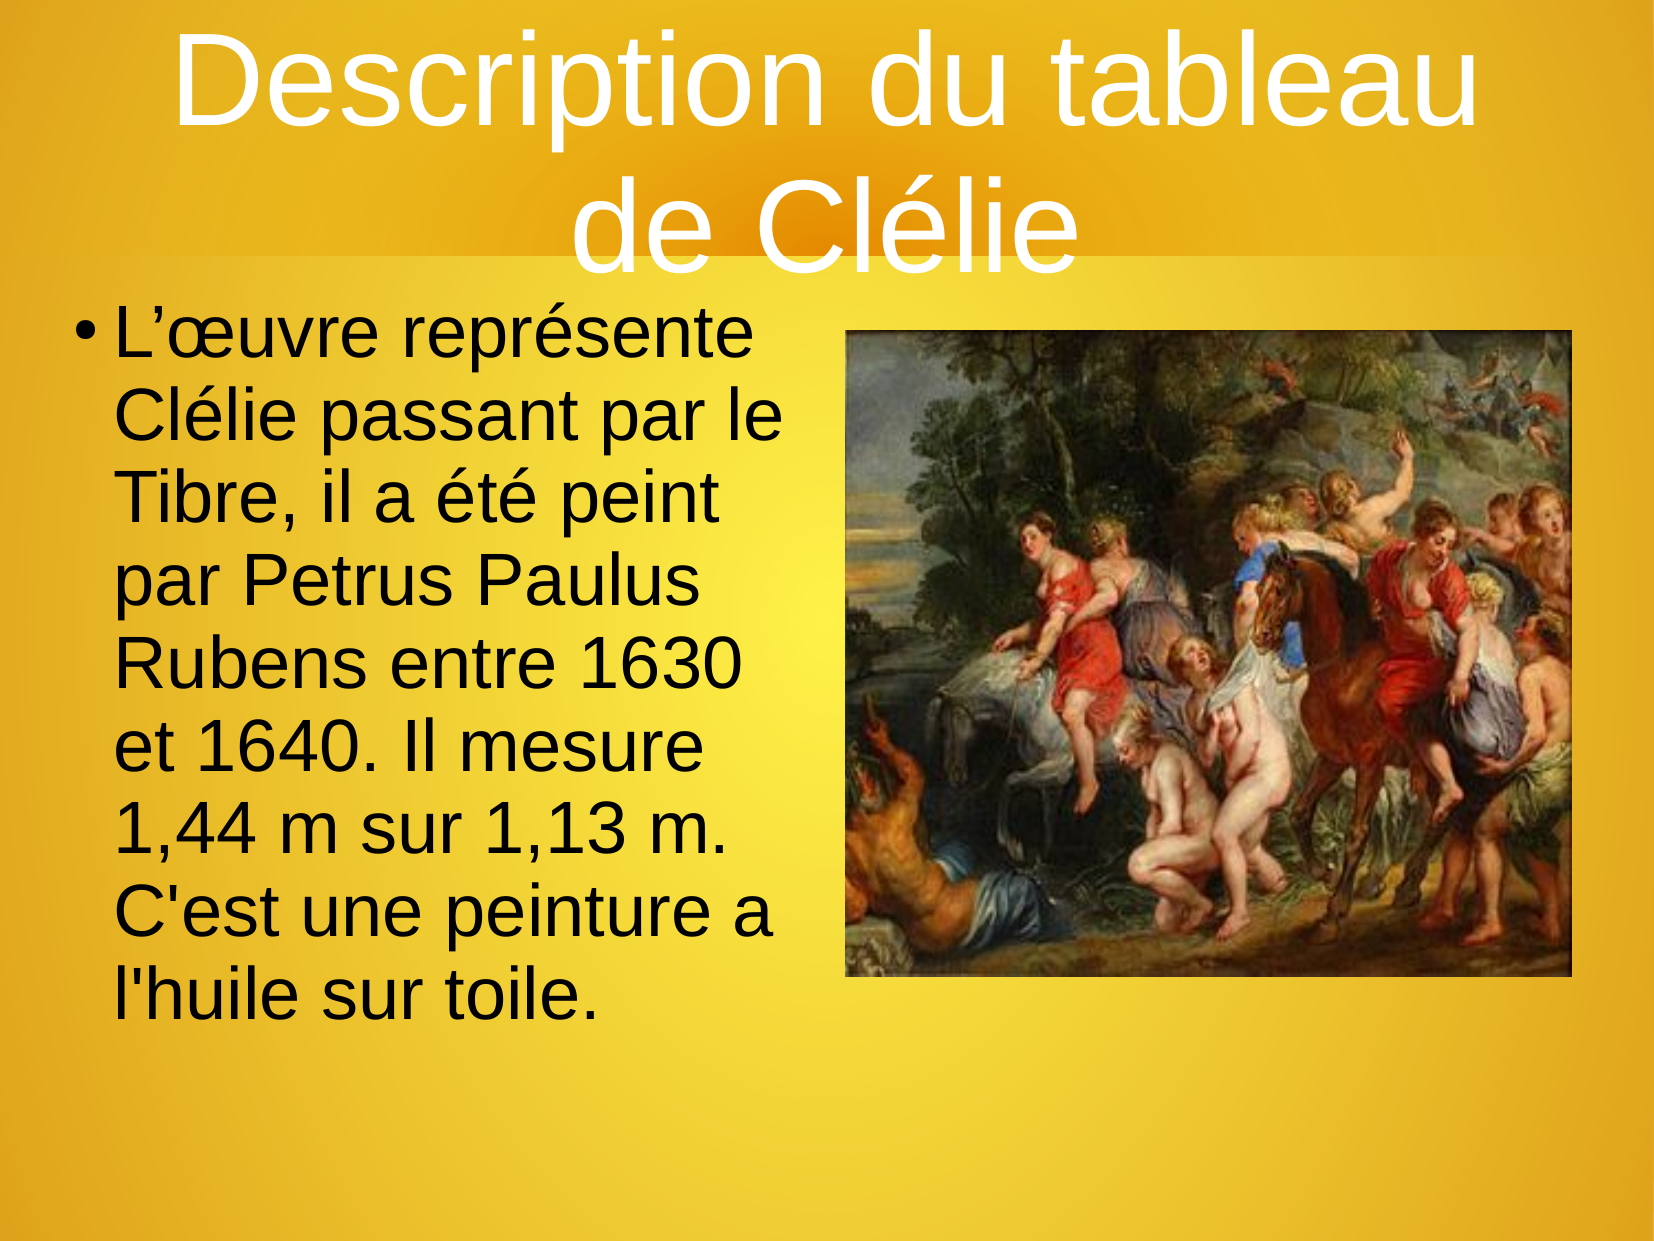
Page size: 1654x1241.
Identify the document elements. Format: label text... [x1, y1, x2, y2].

list L’œuvre représente Clélie passant par le Tibre, il a été peint par Petrus Paulus Rubens entre 1630 et 1640. Il mesure 1,44 m sur 1,13 m. C'est une peinture a l'huile sur toile. [59, 290, 786, 1109]
title Description du tableau de Clélie [82, 5, 1571, 301]
picture [845, 330, 1572, 977]
